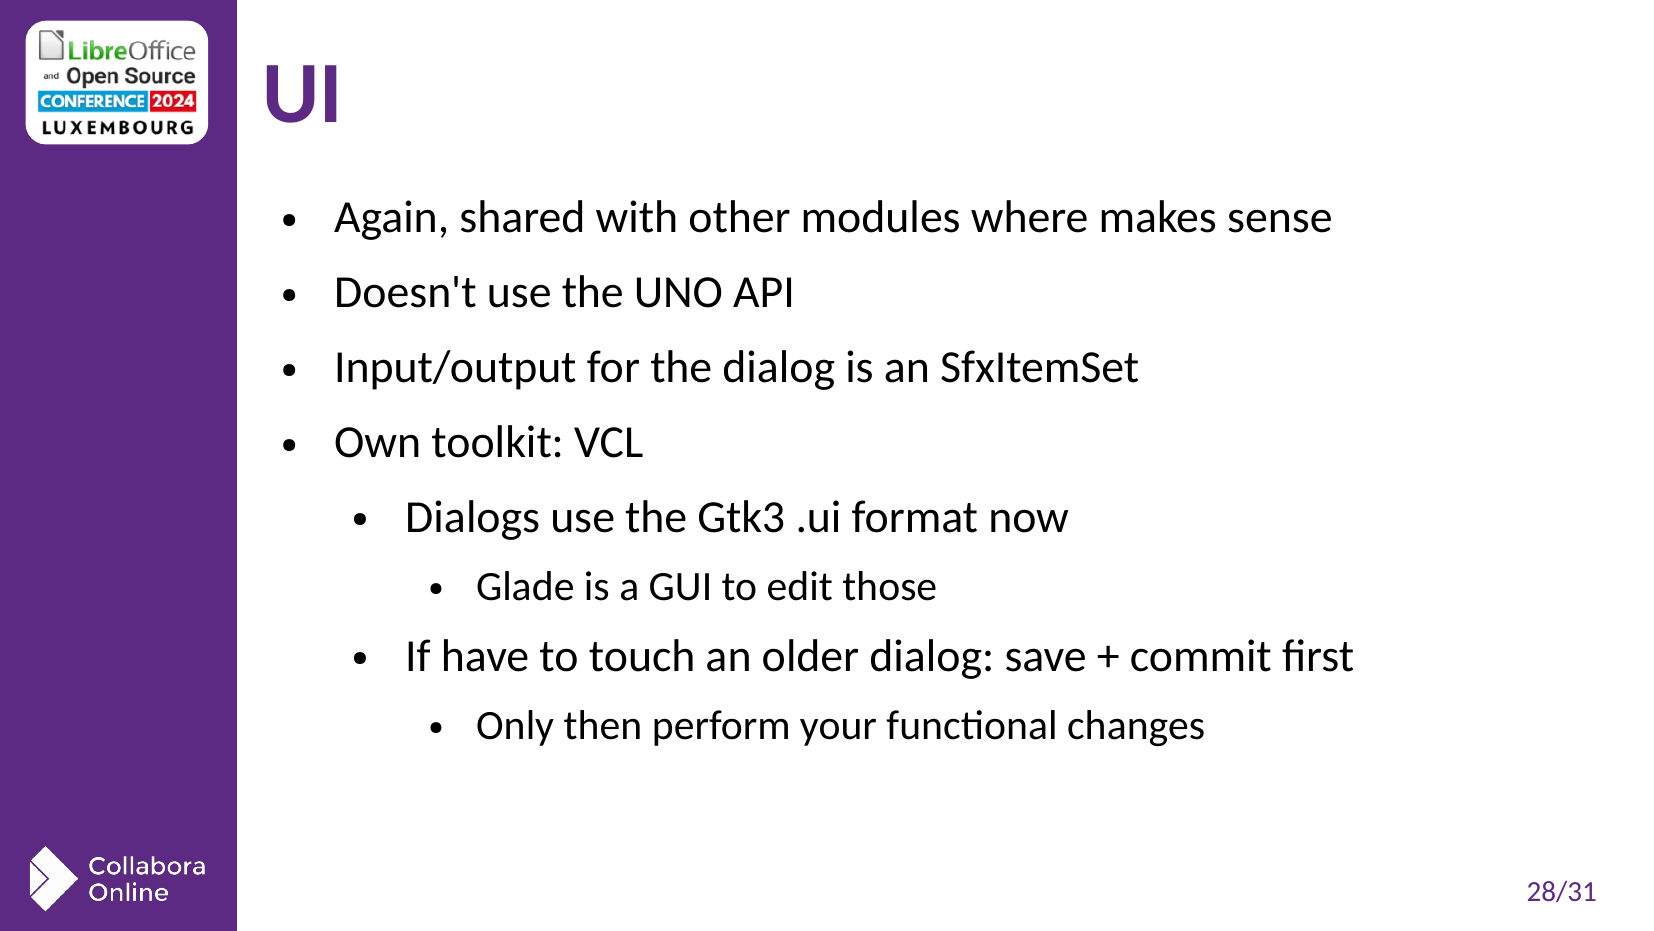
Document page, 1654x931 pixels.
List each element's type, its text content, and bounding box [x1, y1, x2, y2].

picture [25, 841, 209, 916]
list Again, shared with other modules where makes sense Doesn't use the UNO API Input/output for the dialog is an SfxItemSet Own toolkit: VCL Dialogs use the Gtk3 .ui format now Glade is a GUI to edit those If have to touch an older dialog: save + commit first Only then perform your functional changes [263, 187, 1605, 856]
title UI [262, 13, 1644, 145]
picture [34, 26, 200, 139]
